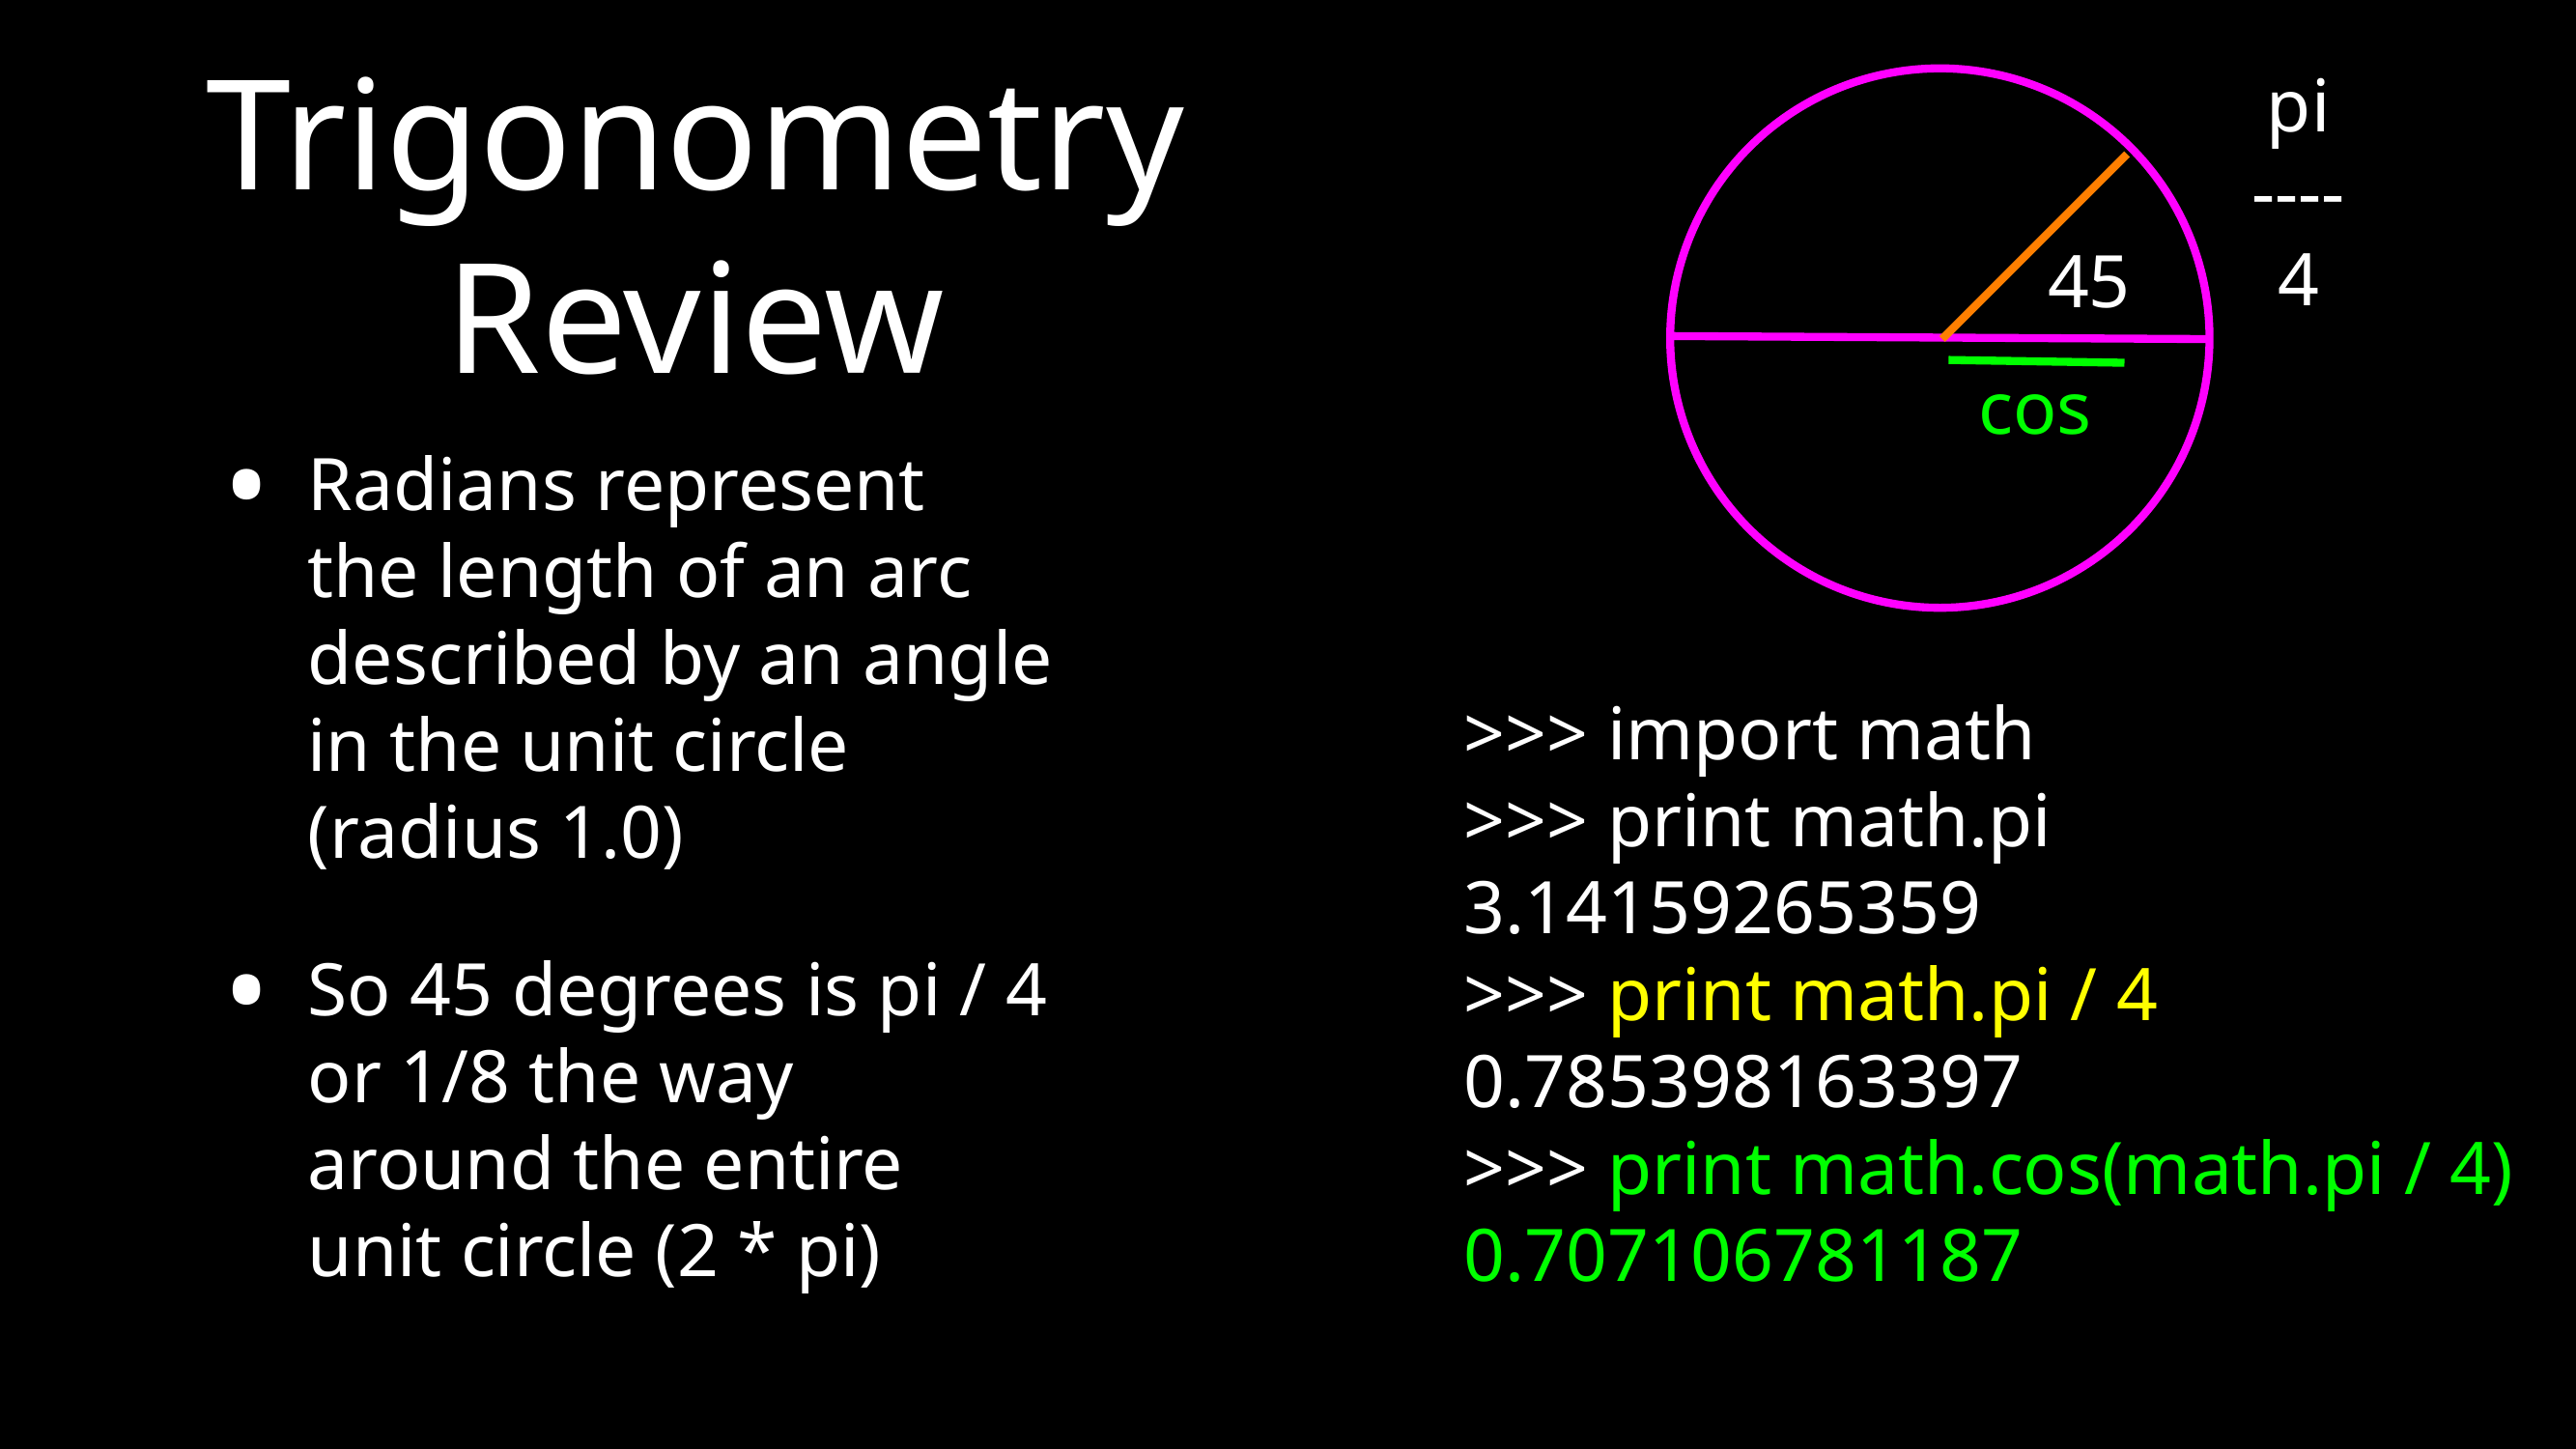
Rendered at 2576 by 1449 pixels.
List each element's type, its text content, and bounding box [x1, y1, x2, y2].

text_box >>> import math >>> print math.pi 3.14159265359 >>> print math.pi / 4 0.785398163397 >>> print math.cos(math.pi / 4) 0.707106781187 [1463, 686, 2514, 1296]
text_box pi ---- 4 [2251, 59, 2346, 321]
list Radians represent the length of an arc described by an angle in the unit circle (radius 1.0) So 45 degrees is pi / 4 or 1/8 the way around the entire unit circle (2 * pi) [183, 412, 1061, 1317]
text_box 45 [2047, 235, 2132, 323]
title Trigonometry Review [183, 30, 1207, 411]
text_box cos [1977, 361, 2092, 449]
